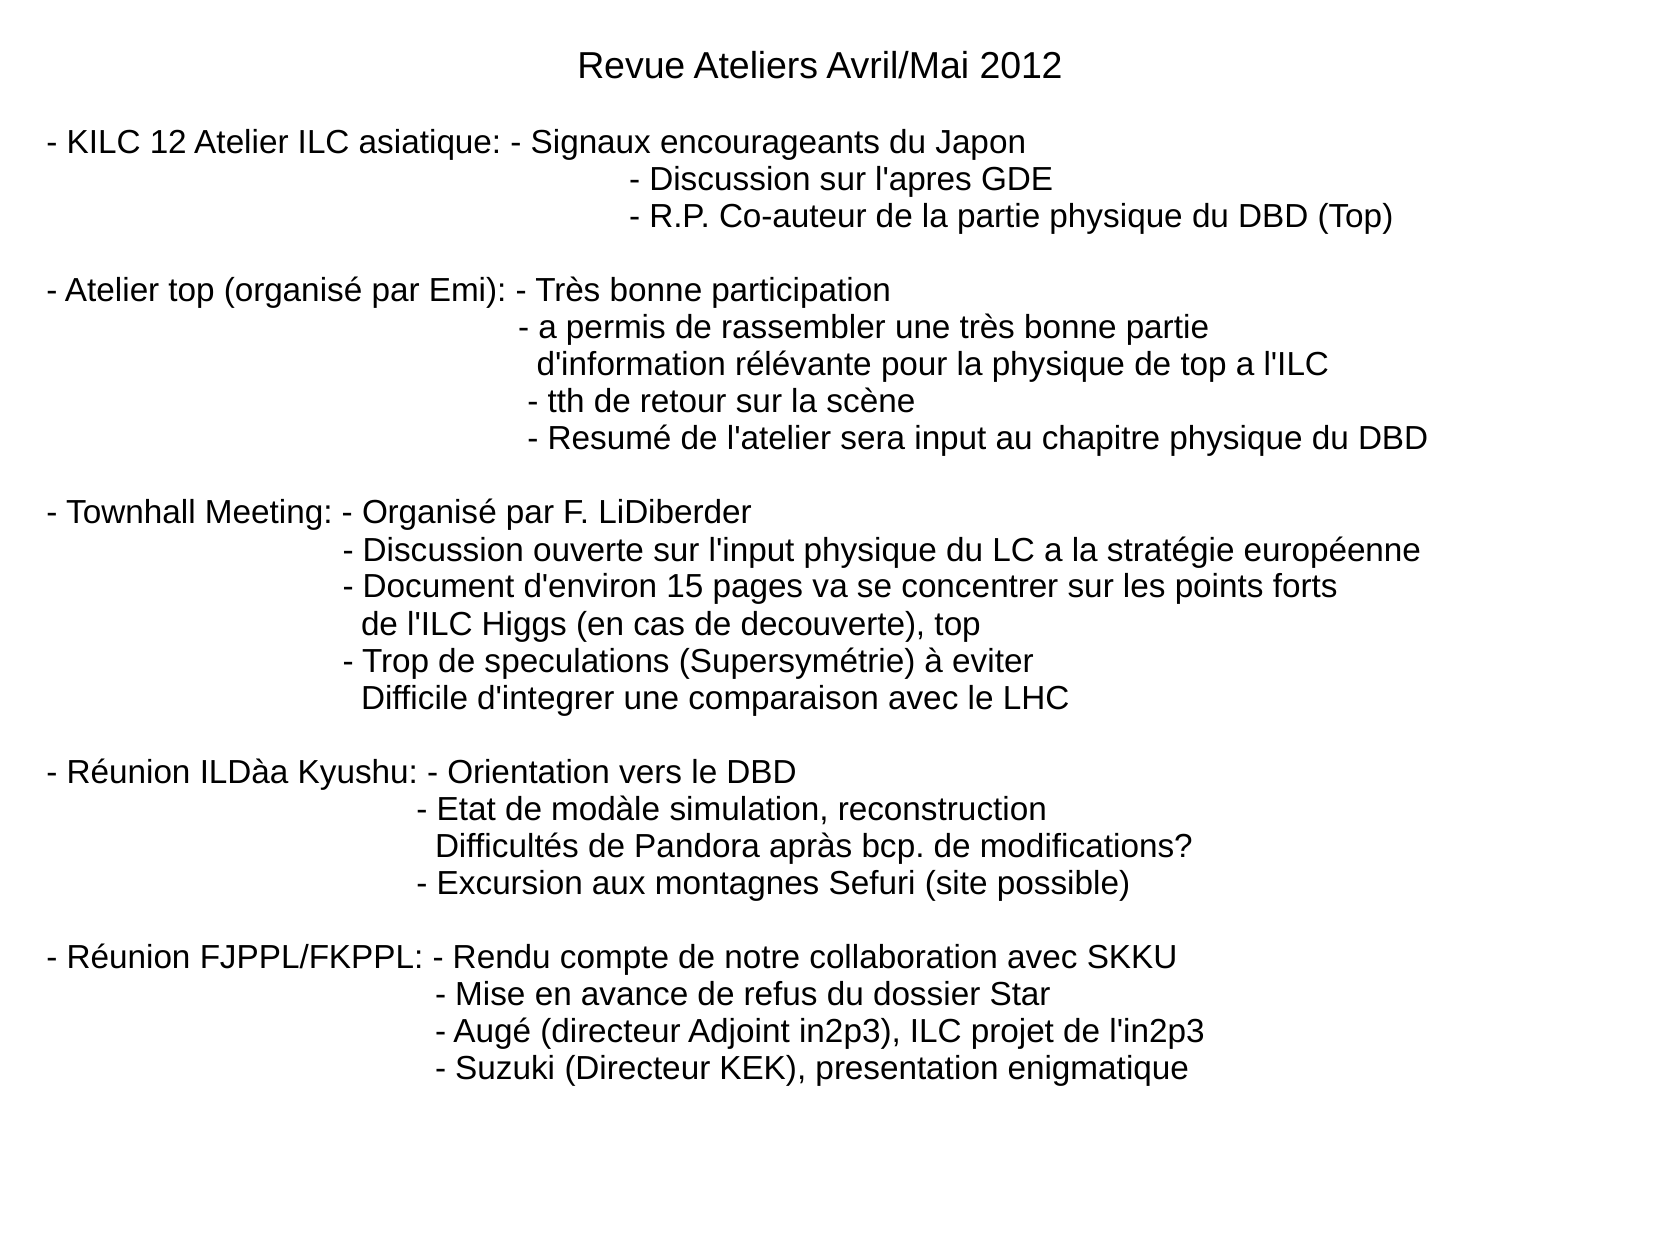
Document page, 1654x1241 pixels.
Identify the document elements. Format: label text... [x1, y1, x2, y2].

text_box Revue Ateliers Avril/Mai 2012 [562, 37, 1080, 95]
text_box - KILC 12 Atelier ILC asiatique: - Signaux encourageants du Japon - Discussion sur l'apres GDE - R.P. Co-auteur de la partie physique du DBD (Top) - Atelier top (organisé par Emi): - Très bonne participation - a permis de rassembler une très bonne partie d'information rélévante pour la physique de top a l'ILC - tth de retour sur la scène - Resumé de l'atelier sera input au chapitre physique du DBD - Townhall Meeting: - Organisé par F. LiDiberder - Discussion ouverte sur l'input physique du LC a la stratégie européenne - Document d'environ 15 pages va se concentrer sur les points forts de l'ILC Higgs (en cas de decouverte), top - Trop de speculations (Supersymétrie) à eviter Difficile d'integrer une comparaison avec le LHC - Réunion ILDàa Kyushu: - Orientation vers le DBD - Etat de modàle simulation, reconstruction Difficultés de Pandora apràs bcp. de modifications? - Excursion aux montagnes Sefuri (site possible) - Réunion FJPPL/FKPPL: - Rendu compte de notre collaboration avec SKKU - Mise en avance de refus du dossier Star - Augé (directeur Adjoint in2p3), ILC projet de l'in2p3 - Suzuki (Directeur KEK), presentation enigmatique [31, 116, 1464, 1100]
